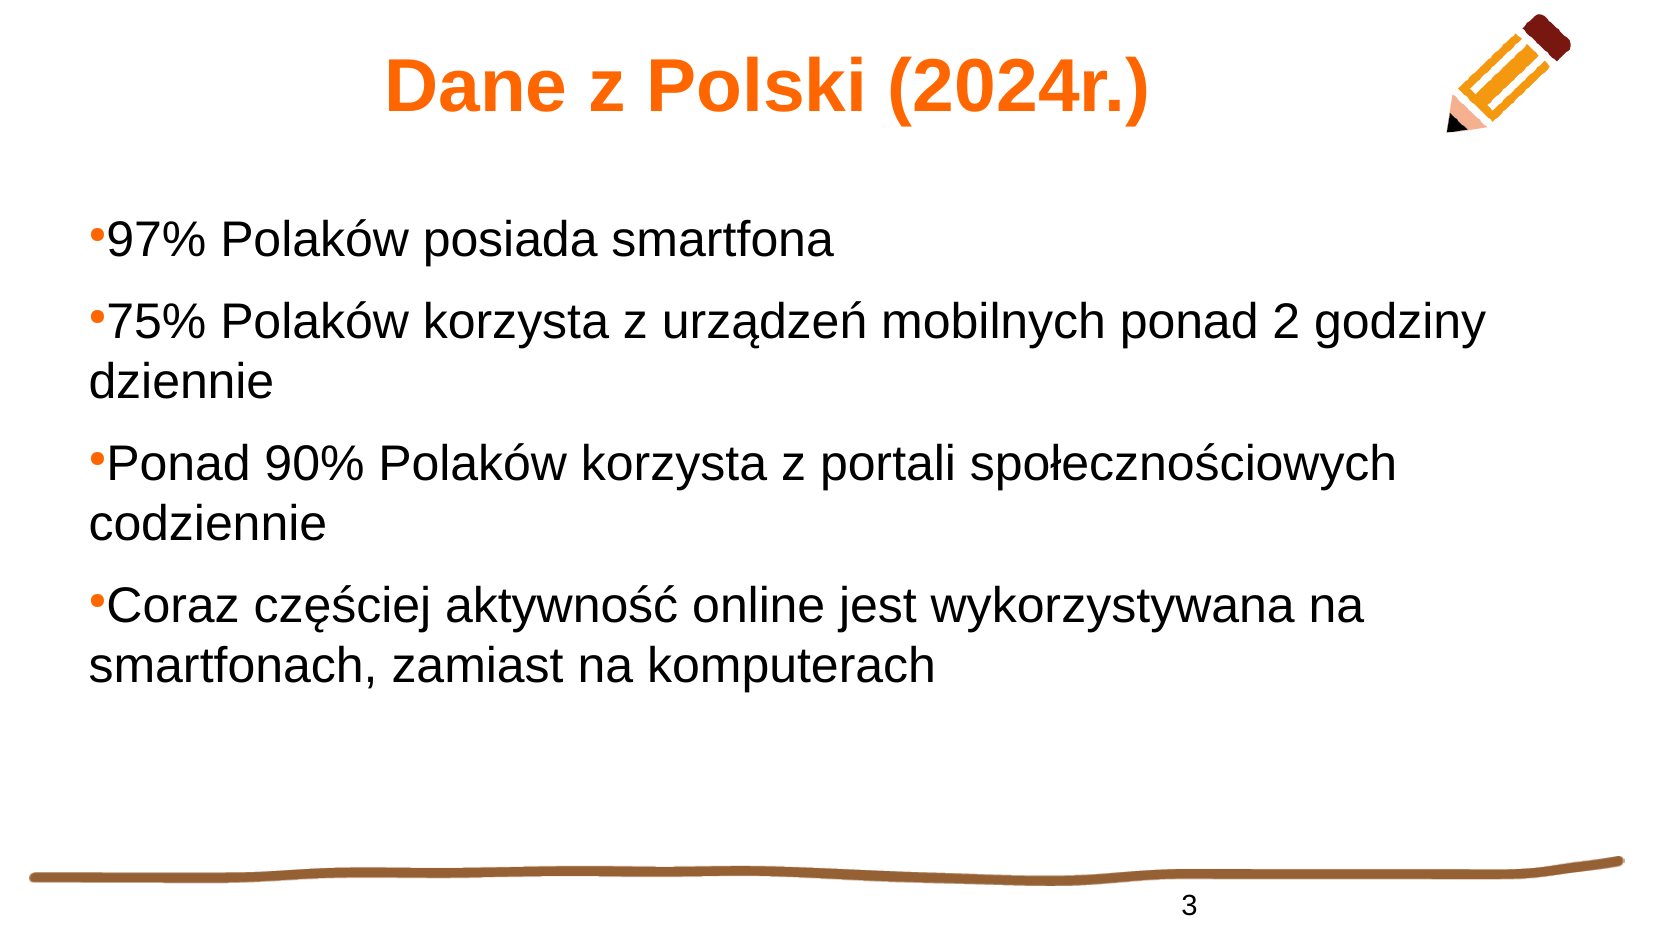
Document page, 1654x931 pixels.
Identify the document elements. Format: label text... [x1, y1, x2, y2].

picture [29, 856, 1625, 886]
title Dane z Polski (2024r.) [88, 29, 1447, 133]
list 97% Polaków posiada smartfona 75% Polaków korzysta z urządzeń mobilnych ponad 2 godziny dziennie Ponad 90% Polaków korzysta z portali społecznościowych codziennie Coraz częściej aktywność online jest wykorzystywana na smartfonach, zamiast na komputerach [88, 206, 1565, 857]
picture [1446, 14, 1571, 133]
text_box <numer> [1181, 885, 1565, 931]
